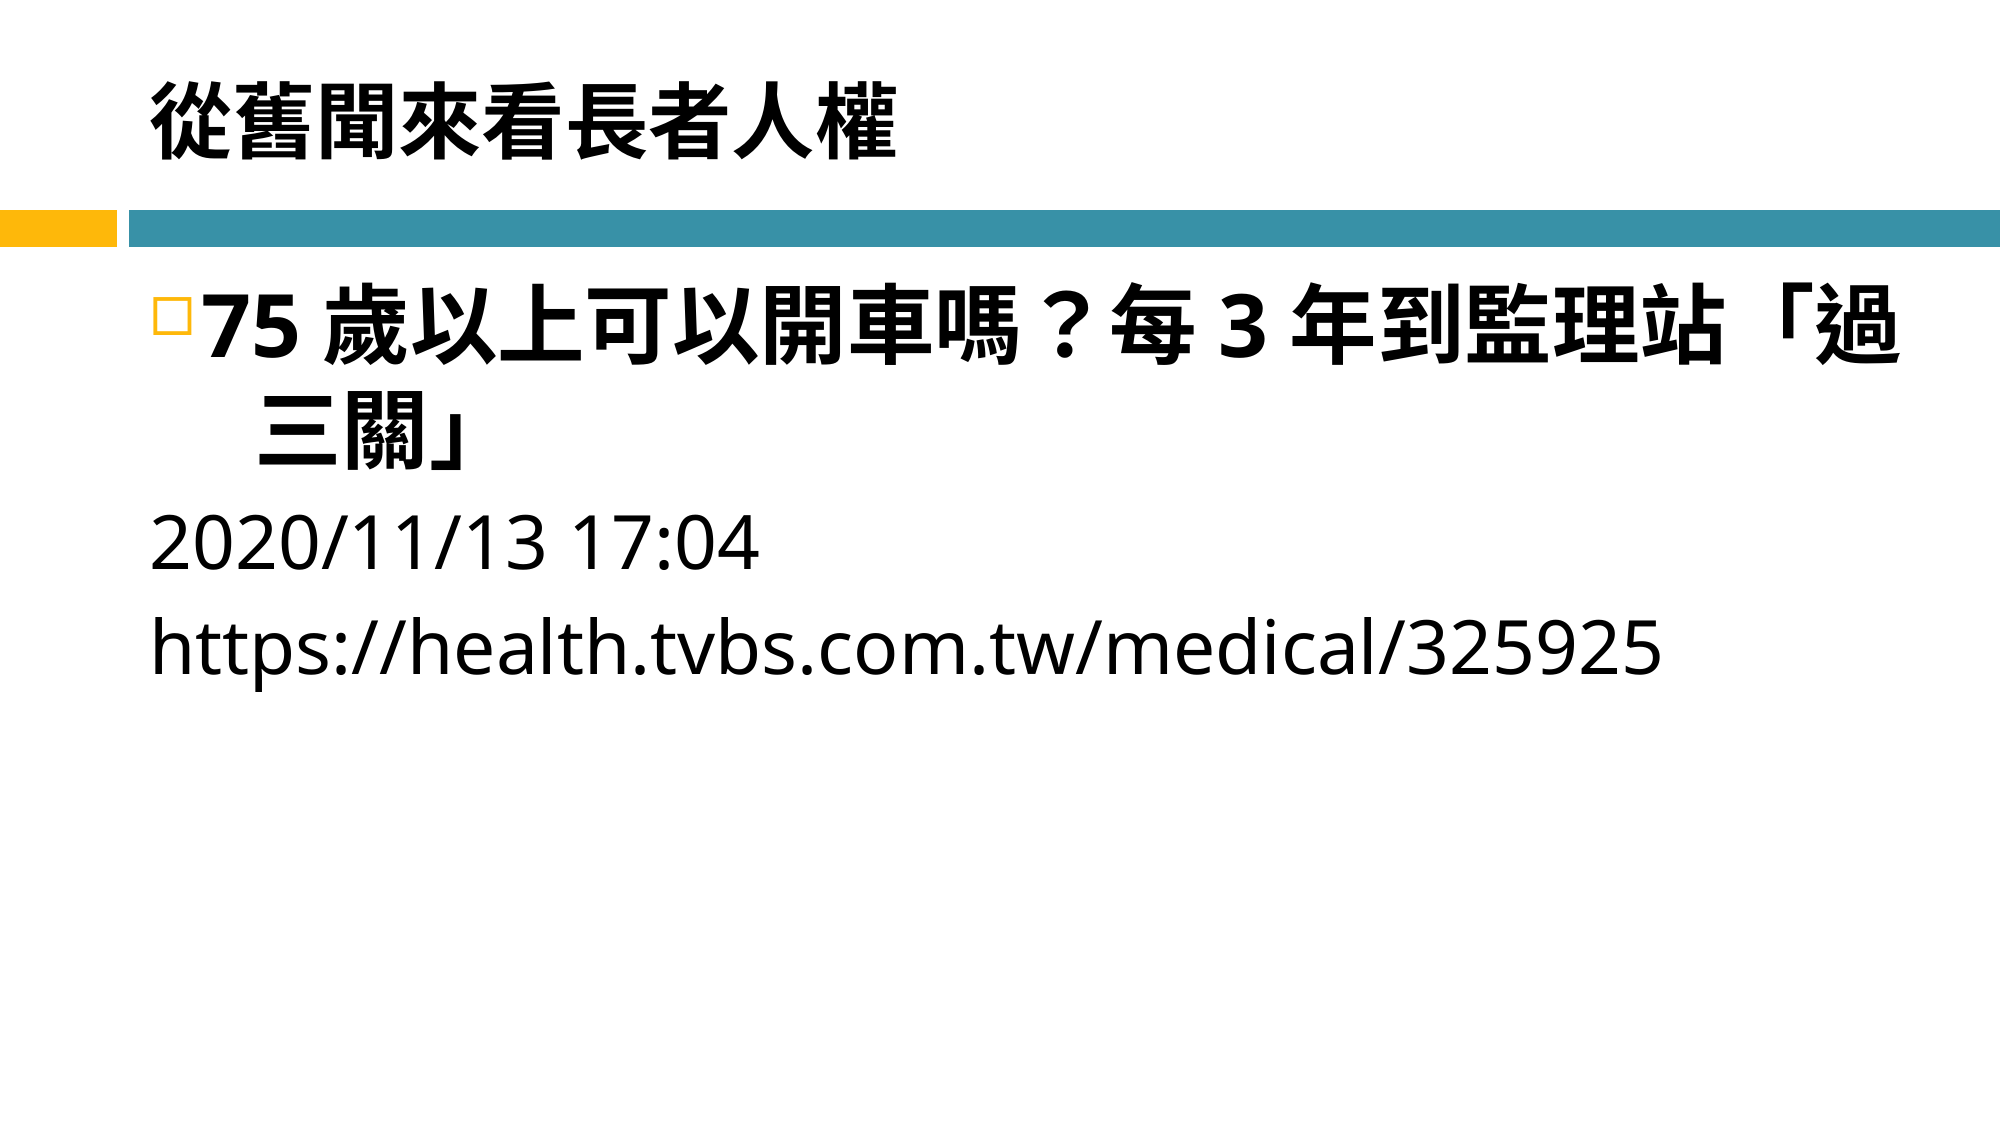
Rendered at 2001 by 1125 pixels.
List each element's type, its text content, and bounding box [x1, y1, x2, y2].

list 75歲以上可以開車嗎？每3年到監理站「過三關」 2020/11/13 17:04 https://health.tvbs.com.tw/medical/325925 [134, 262, 1918, 1000]
title 從舊聞來看長者人權 [134, 37, 1918, 201]
